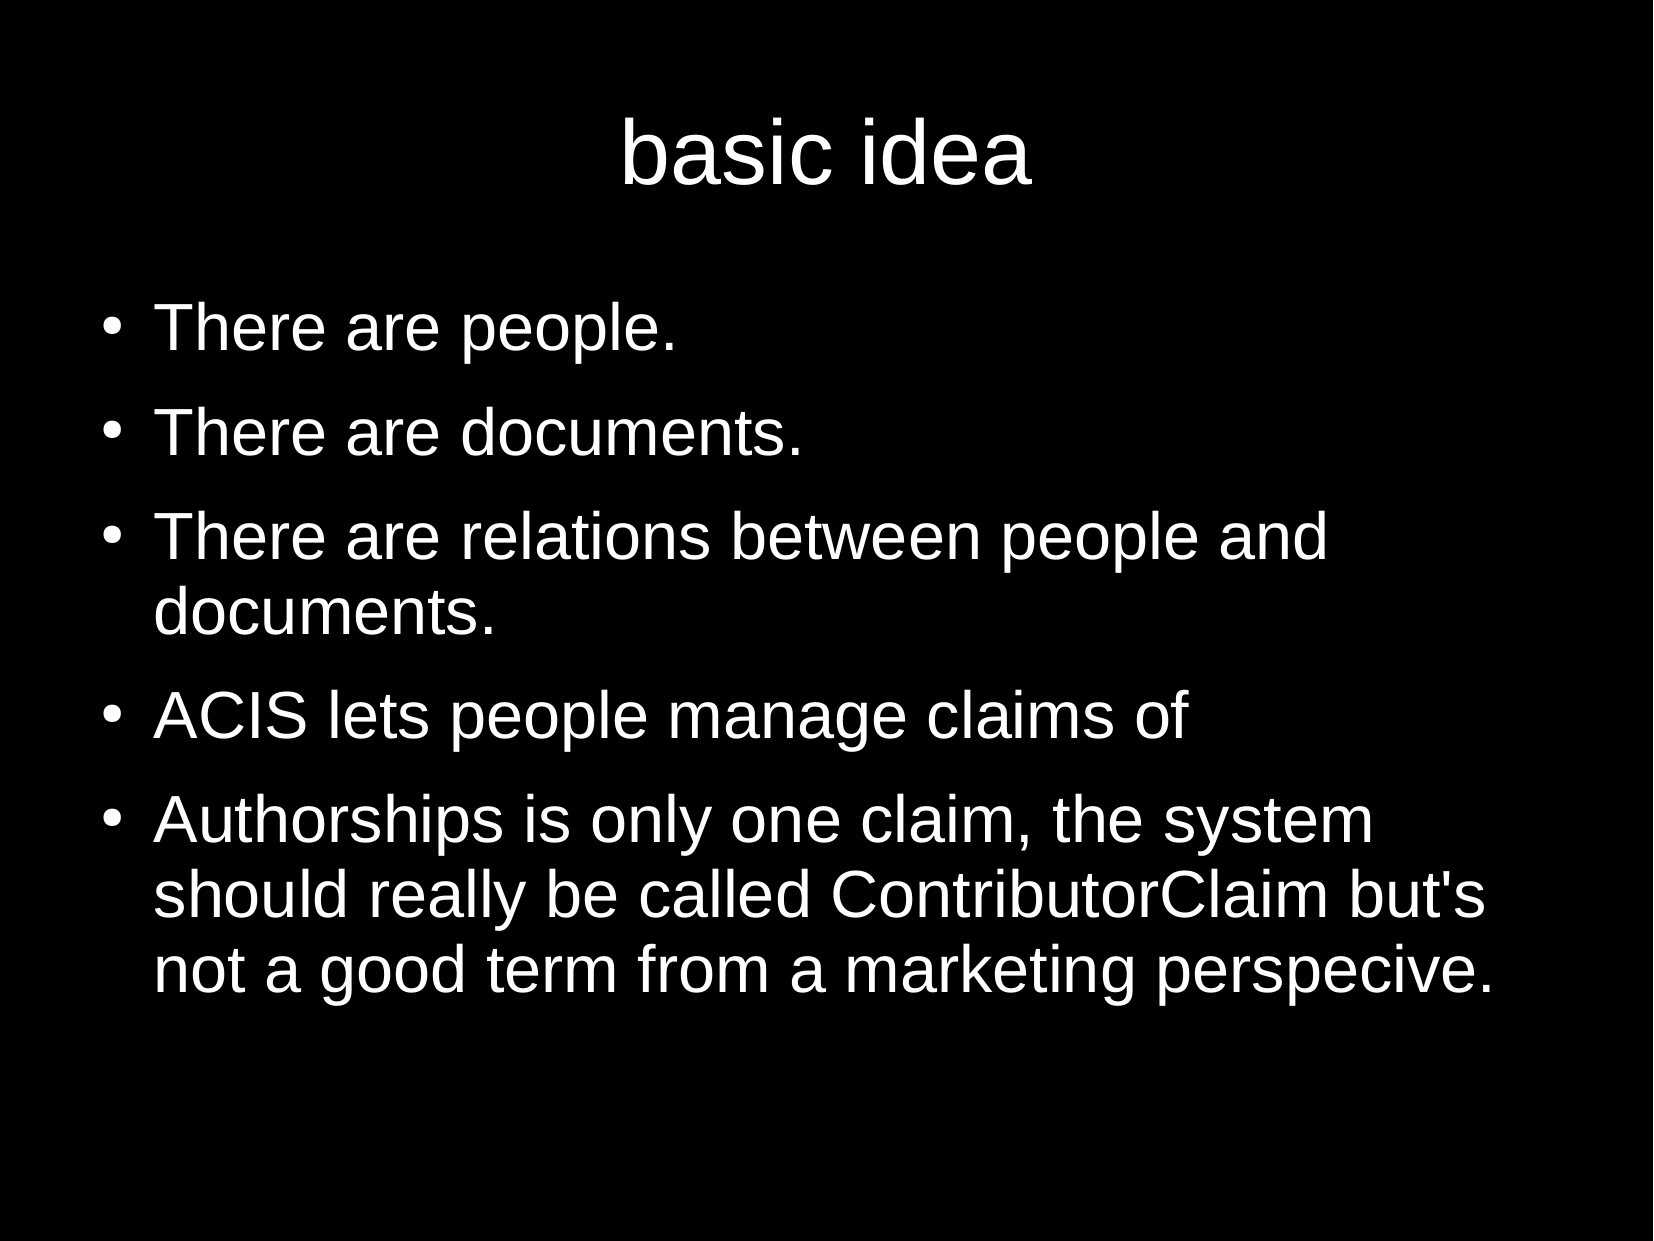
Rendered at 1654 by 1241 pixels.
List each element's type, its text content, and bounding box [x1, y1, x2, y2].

title basic idea [82, 56, 1571, 250]
list There are people. There are documents. There are relations between people and documents. ACIS lets people manage claims of Authorships is only one claim, the system should really be called ContributorClaim but's not a good term from a marketing perspecive. [82, 290, 1571, 1109]
